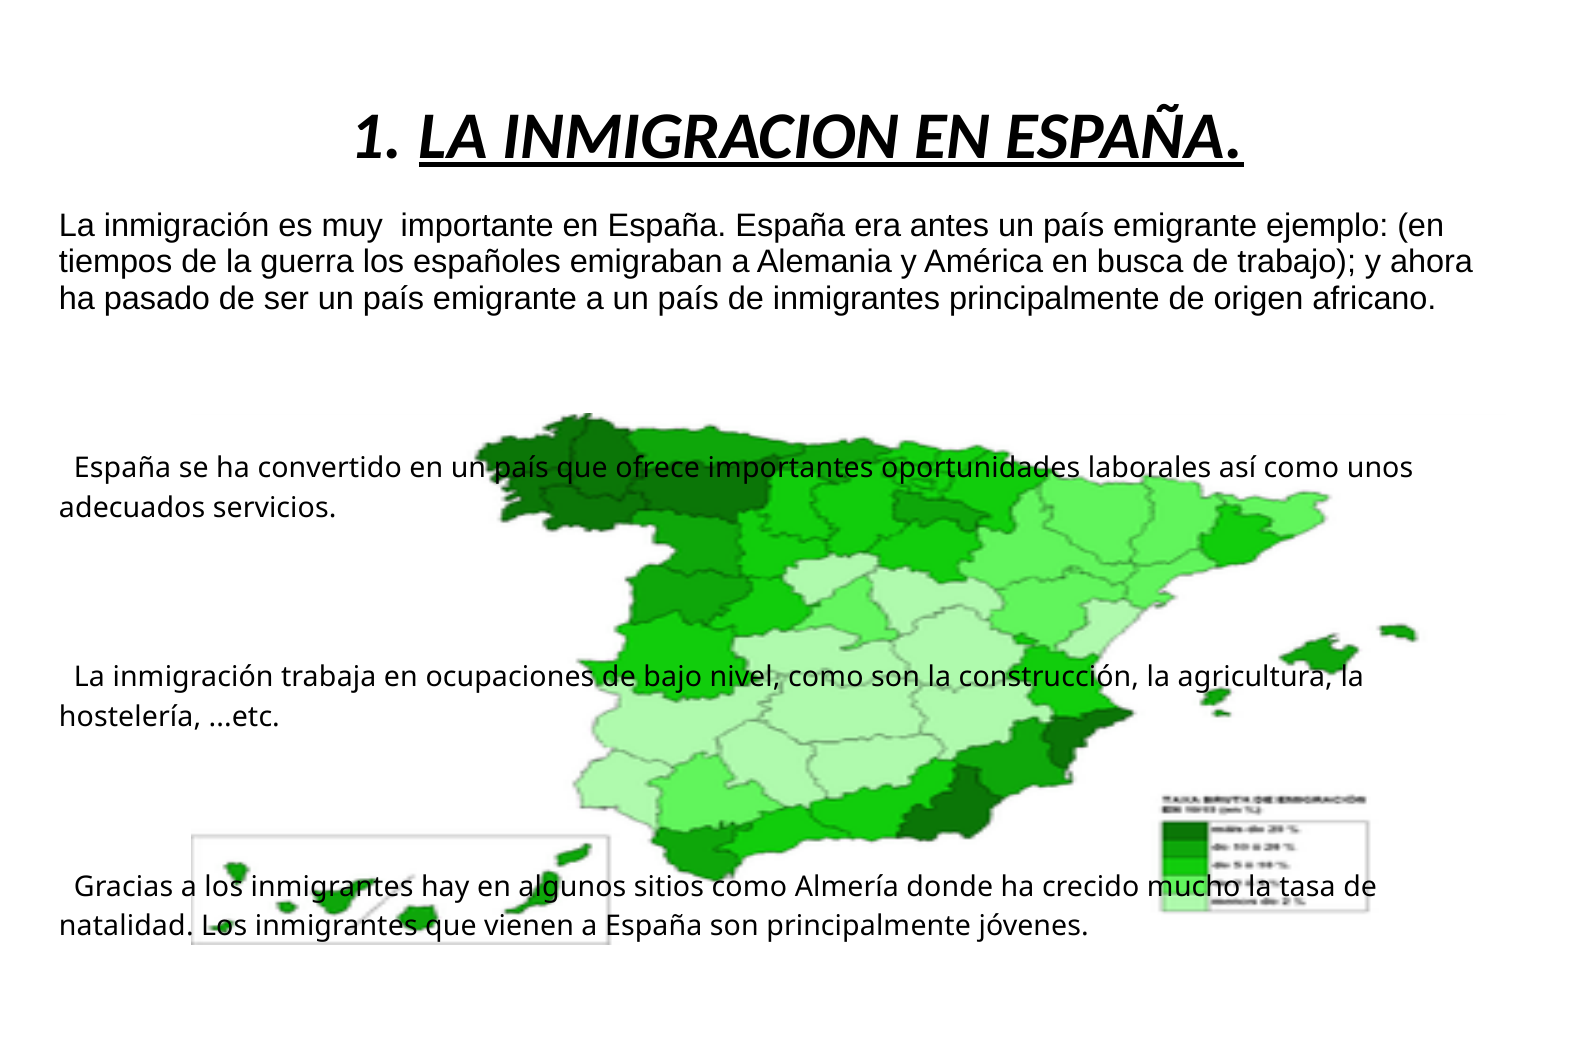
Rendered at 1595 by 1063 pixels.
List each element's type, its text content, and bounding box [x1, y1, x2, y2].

title 1. LA INMIGRACION EN ESPAÑA. [79, 42, 1515, 206]
list La inmigración es muy importante en España. España era antes un país emigrante ejemplo: (en tiempos de la guerra los españoles emigraban a Alemania y América en busca de trabajo); y ahora ha pasado de ser un país emigrante a un país de inmigrantes principalmente de origen africano. España se ha convertido en un país que ofrece importantes oportunidades laborales así como unos adecuados servicios. La inmigración trabaja en ocupaciones de bajo nivel, como son la construcción, la agricultura, la hostelería, ...etc. Gracias a los inmigrantes hay en algunos sitios como Almería donde ha crecido mucho la tasa de natalidad. Los inmigrantes que vienen a España son principalmente jóvenes. [59, 206, 1516, 951]
